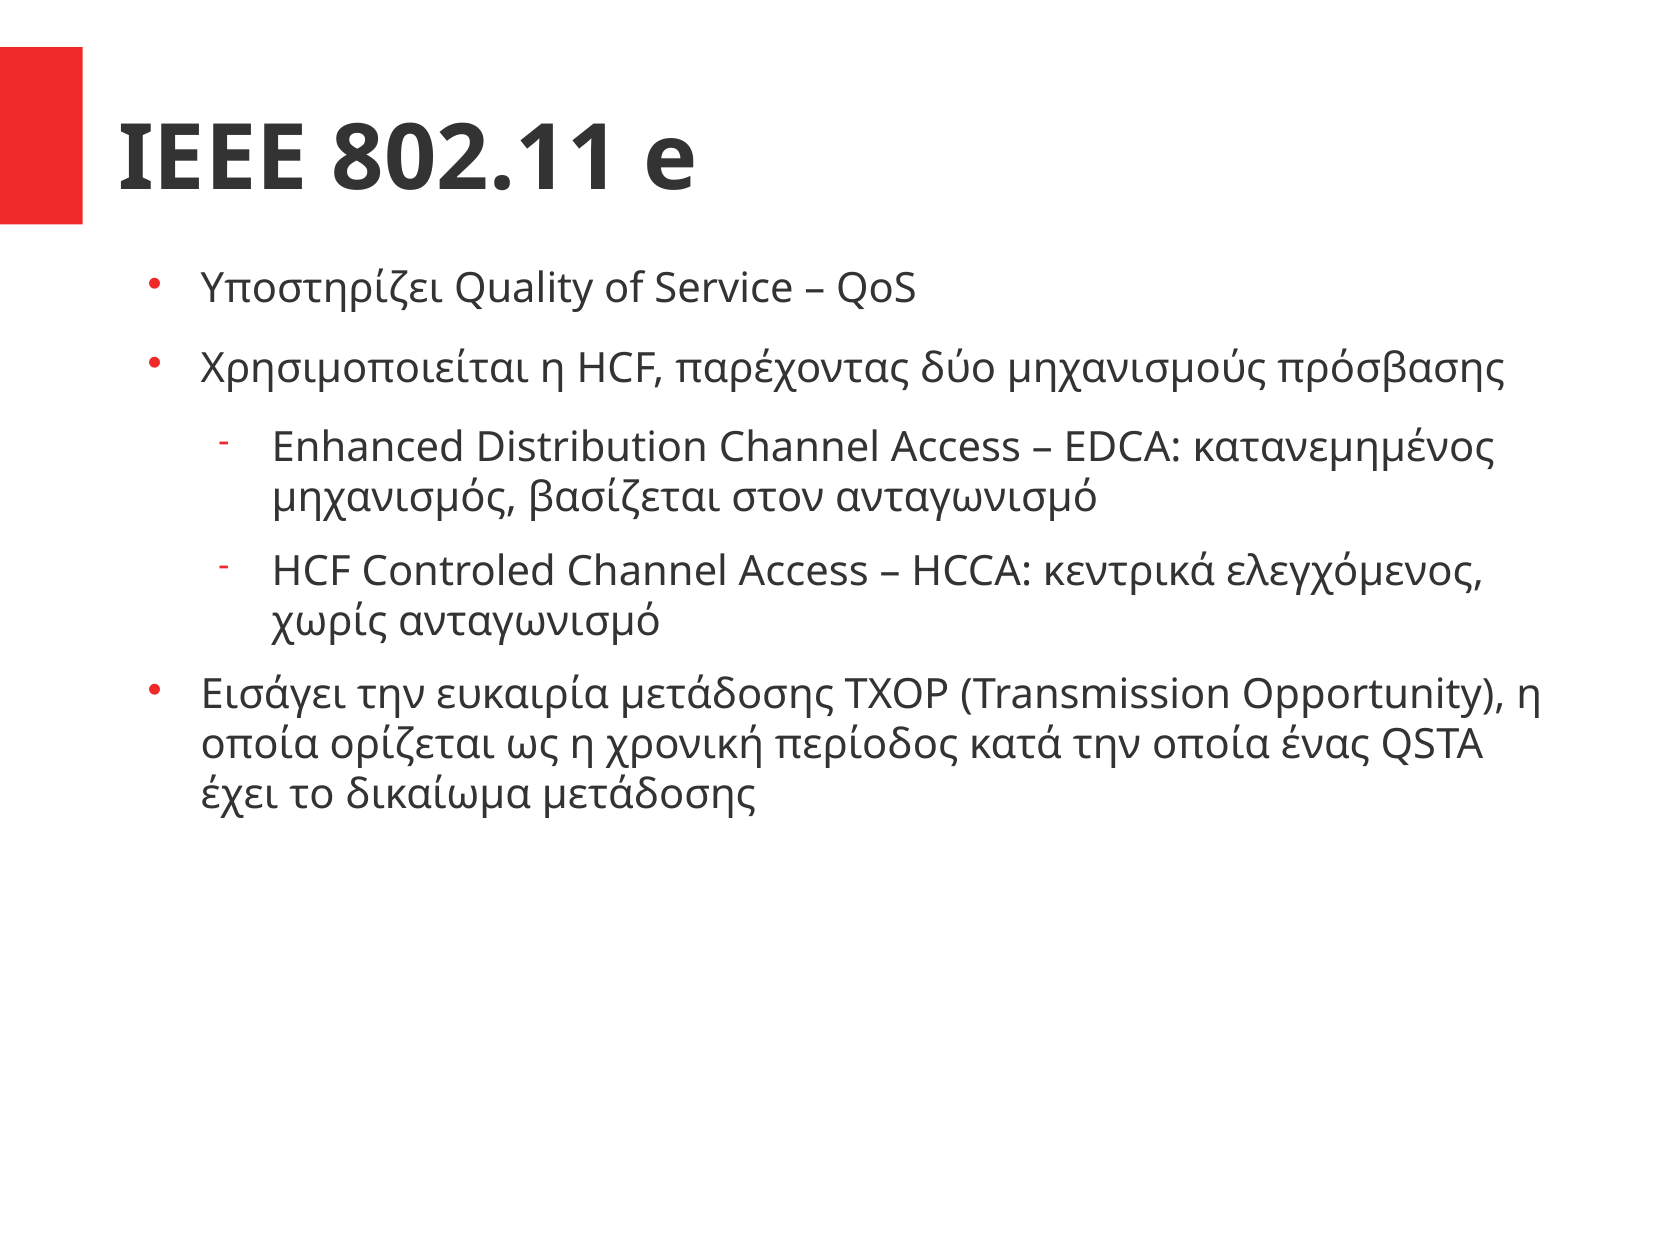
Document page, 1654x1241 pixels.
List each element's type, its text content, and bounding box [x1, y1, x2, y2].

text_box IEEE 802.11 e [118, 49, 1571, 257]
text_box Υποστηρίζει Quality of Service – QoS Χρησιμοποιείται η HCF, παρέχοντας δύο μηχανισμούς πρόσβασης Enhanced Distribution Channel Access – EDCA: κατανεμημένος μηχανισμός, βασίζεται στον ανταγωνισμό HCF Controled Channel Access – HCCA: κεντρικά ελεγχόμενος, χωρίς ανταγωνισμό Εισάγει την ευκαιρία μετάδοσης TXOP (Transmission Opportunity), η οποία ορίζεται ως η χρονική περίοδος κατά την οποία ένας QSTA έχει το δικαίωμα μετάδοσης [129, 260, 1548, 981]
